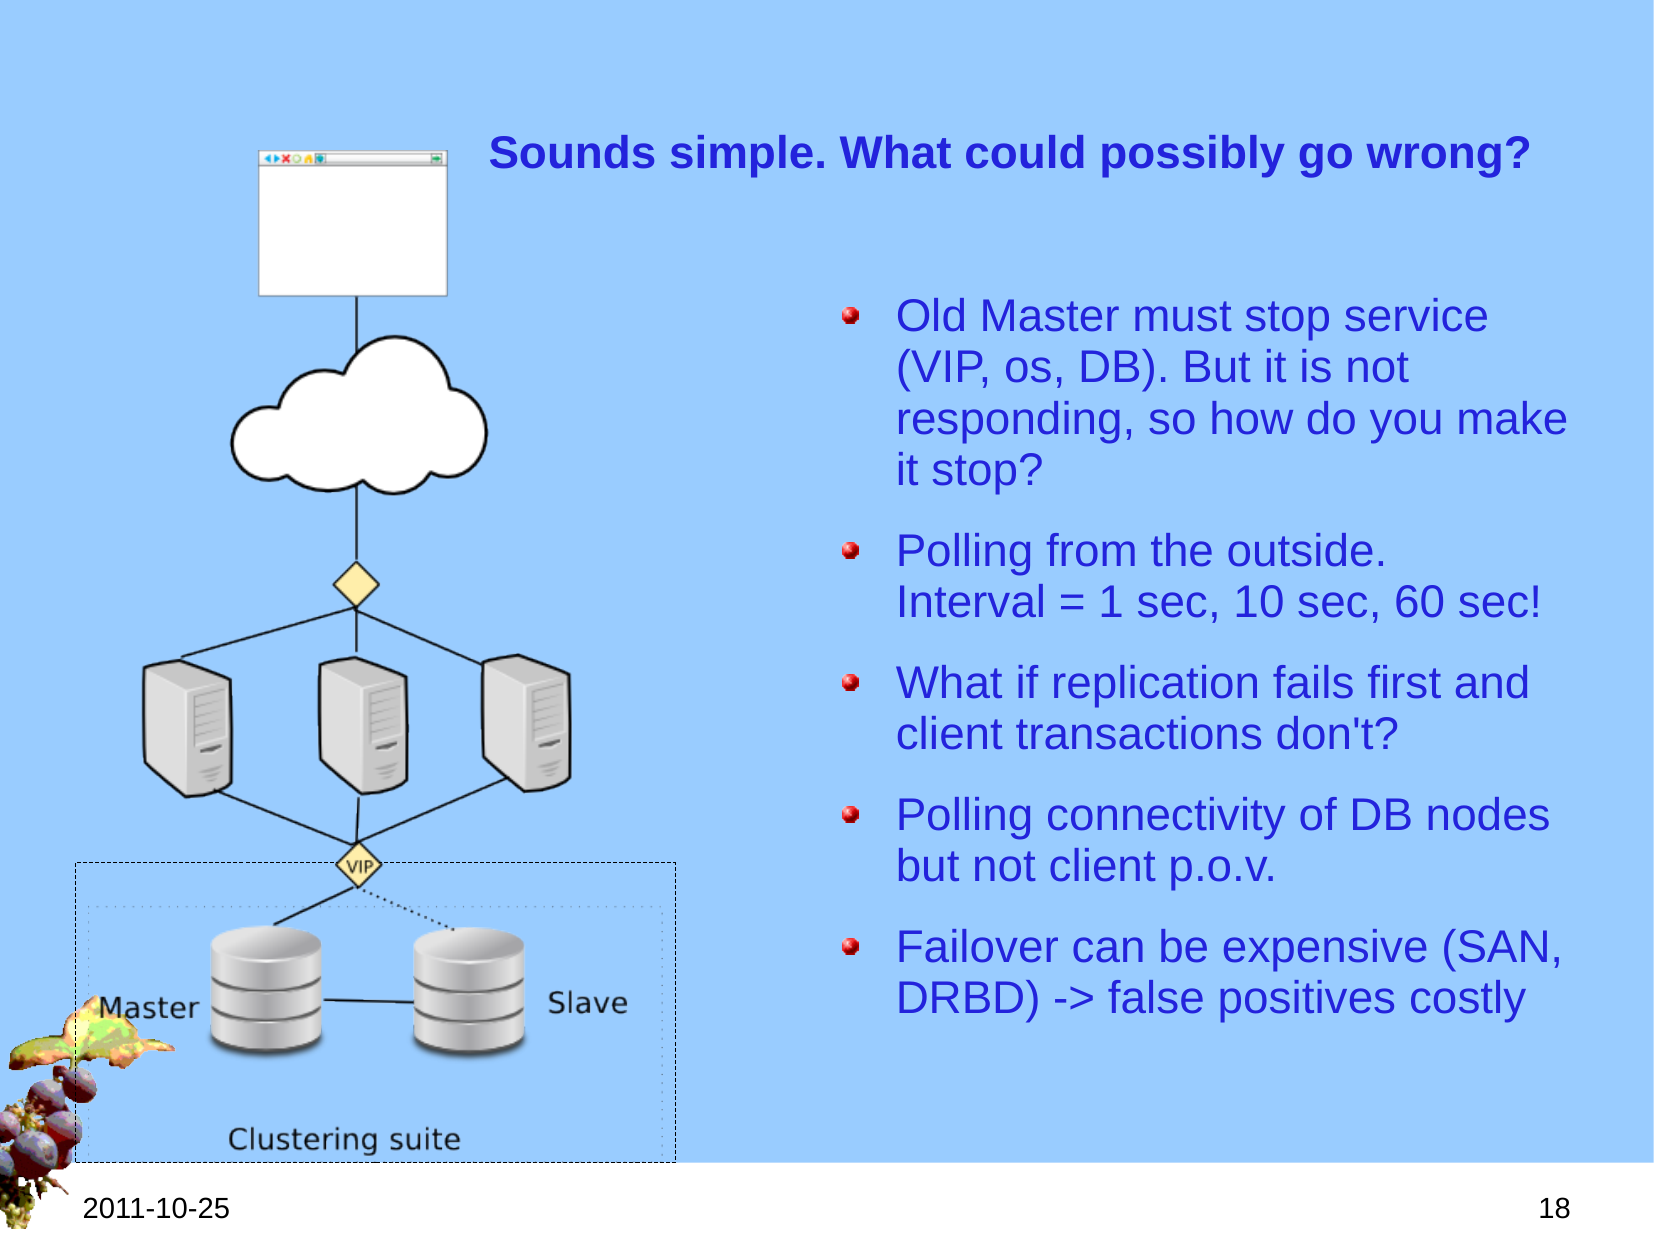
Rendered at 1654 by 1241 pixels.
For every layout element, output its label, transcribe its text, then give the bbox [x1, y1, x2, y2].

title Sounds simple. What could possibly go wrong? [450, 49, 1571, 257]
list Old Master must stop service (VIP, os, DB). But it is not responding, so how do you make it stop? Polling from the outside. Interval = 1 sec, 10 sec, 60 sec! What if replication fails first and client transactions don't? Polling connectivity of DB nodes but not client p.o.v. Failover can be expensive (SAN, DRBD) -> false positives costly [825, 290, 1571, 1109]
picture [0, 150, 663, 1229]
